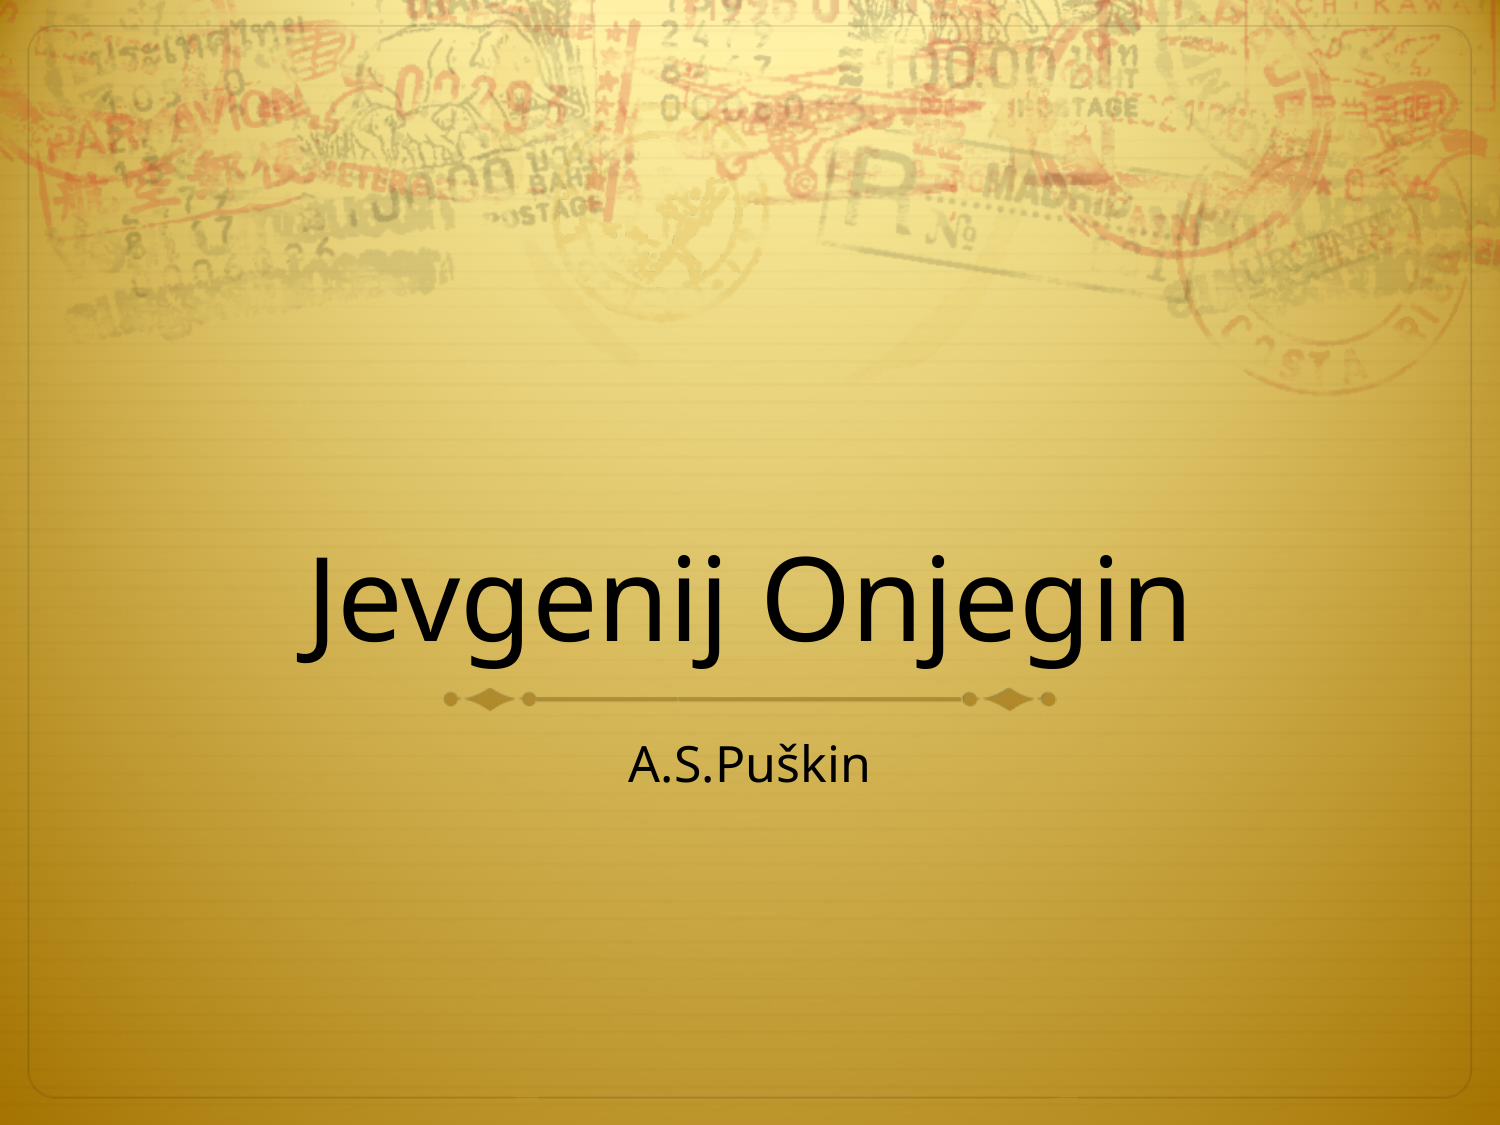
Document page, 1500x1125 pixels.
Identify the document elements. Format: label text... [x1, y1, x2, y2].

subtitle A.S.Puškin [93, 725, 1407, 925]
title Jevgenij Onjegin [93, 275, 1407, 673]
picture [0, 0, 1500, 1125]
